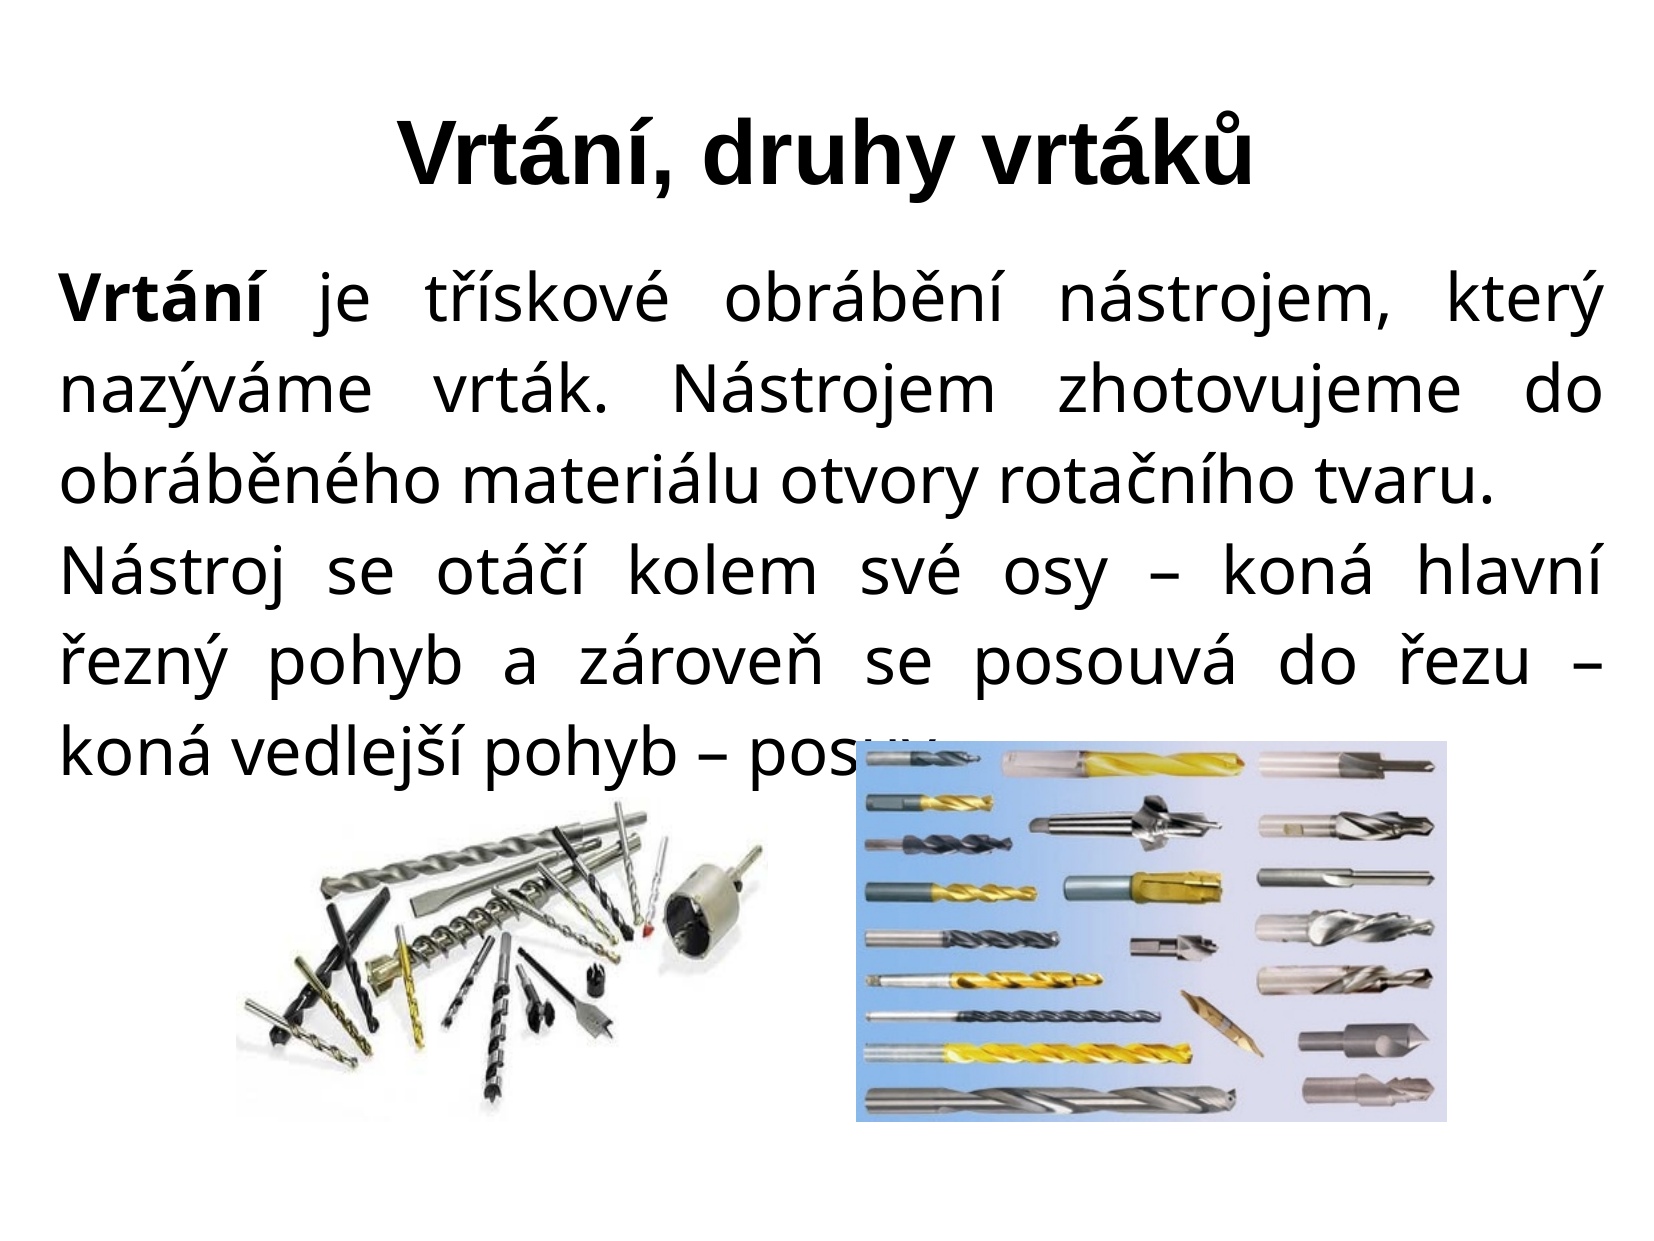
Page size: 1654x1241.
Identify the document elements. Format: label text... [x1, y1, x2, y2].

text_box [1369, 290, 1451, 295]
text_box [920, 290, 936, 295]
text_box [980, 290, 993, 295]
text_box [1129, 290, 1139, 295]
text_box [1456, 290, 1467, 295]
text_box [345, 290, 361, 295]
text_box [1516, 290, 1532, 295]
text_box [329, 290, 341, 295]
text_box [593, 290, 602, 295]
text_box [607, 290, 625, 295]
text_box [462, 290, 481, 295]
text_box [999, 290, 1063, 295]
text_box [1229, 290, 1247, 295]
text_box [902, 290, 916, 295]
text_box [1348, 290, 1364, 295]
text_box [436, 290, 454, 295]
text_box [239, 290, 249, 295]
text_box [756, 290, 769, 295]
text_box [549, 290, 567, 295]
text_box [734, 290, 752, 295]
text_box [861, 290, 874, 295]
text_box [1286, 290, 1302, 295]
text_box [501, 290, 530, 295]
text_box [259, 290, 323, 295]
text_box [1270, 290, 1282, 295]
text_box [818, 290, 856, 295]
text_box [1144, 290, 1173, 295]
text_box [1091, 290, 1124, 295]
text_box [664, 290, 730, 295]
title Vrtání, druhy vrtáků [82, 49, 1571, 257]
text_box [194, 290, 206, 295]
text_box [881, 290, 898, 295]
text_box [121, 290, 137, 295]
text_box [959, 290, 976, 295]
text_box [365, 290, 430, 295]
text_box [1205, 290, 1225, 295]
text_box [629, 290, 640, 295]
text_box [644, 290, 660, 295]
picture [856, 741, 1447, 1123]
text_box [1470, 290, 1487, 295]
text_box [1493, 290, 1512, 295]
text_box [1070, 290, 1087, 295]
text_box [797, 290, 810, 295]
text_box [94, 290, 106, 295]
text_box [1179, 290, 1197, 295]
text_box [1536, 290, 1549, 295]
text_box [1326, 290, 1341, 295]
subtitle Vrtání je třískové obrábění nástrojem, který nazýváme vrták. Nástrojem zhotovujeme do obráběného materiálu otvory rotačního tvaru. Nástroj se otáčí kolem své osy – koná hlavní řezný pohyb a zároveň se posouvá do řezu – koná vedlejší pohyb – posuv. [59, 295, 1607, 1114]
text_box [535, 290, 546, 295]
text_box [1251, 290, 1264, 295]
text_box [1306, 290, 1319, 295]
text_box [571, 290, 589, 295]
text_box [940, 290, 952, 295]
text_box [487, 290, 496, 295]
text_box [147, 290, 185, 295]
picture [236, 797, 768, 1123]
text_box [1557, 290, 1571, 295]
text_box [776, 290, 793, 295]
